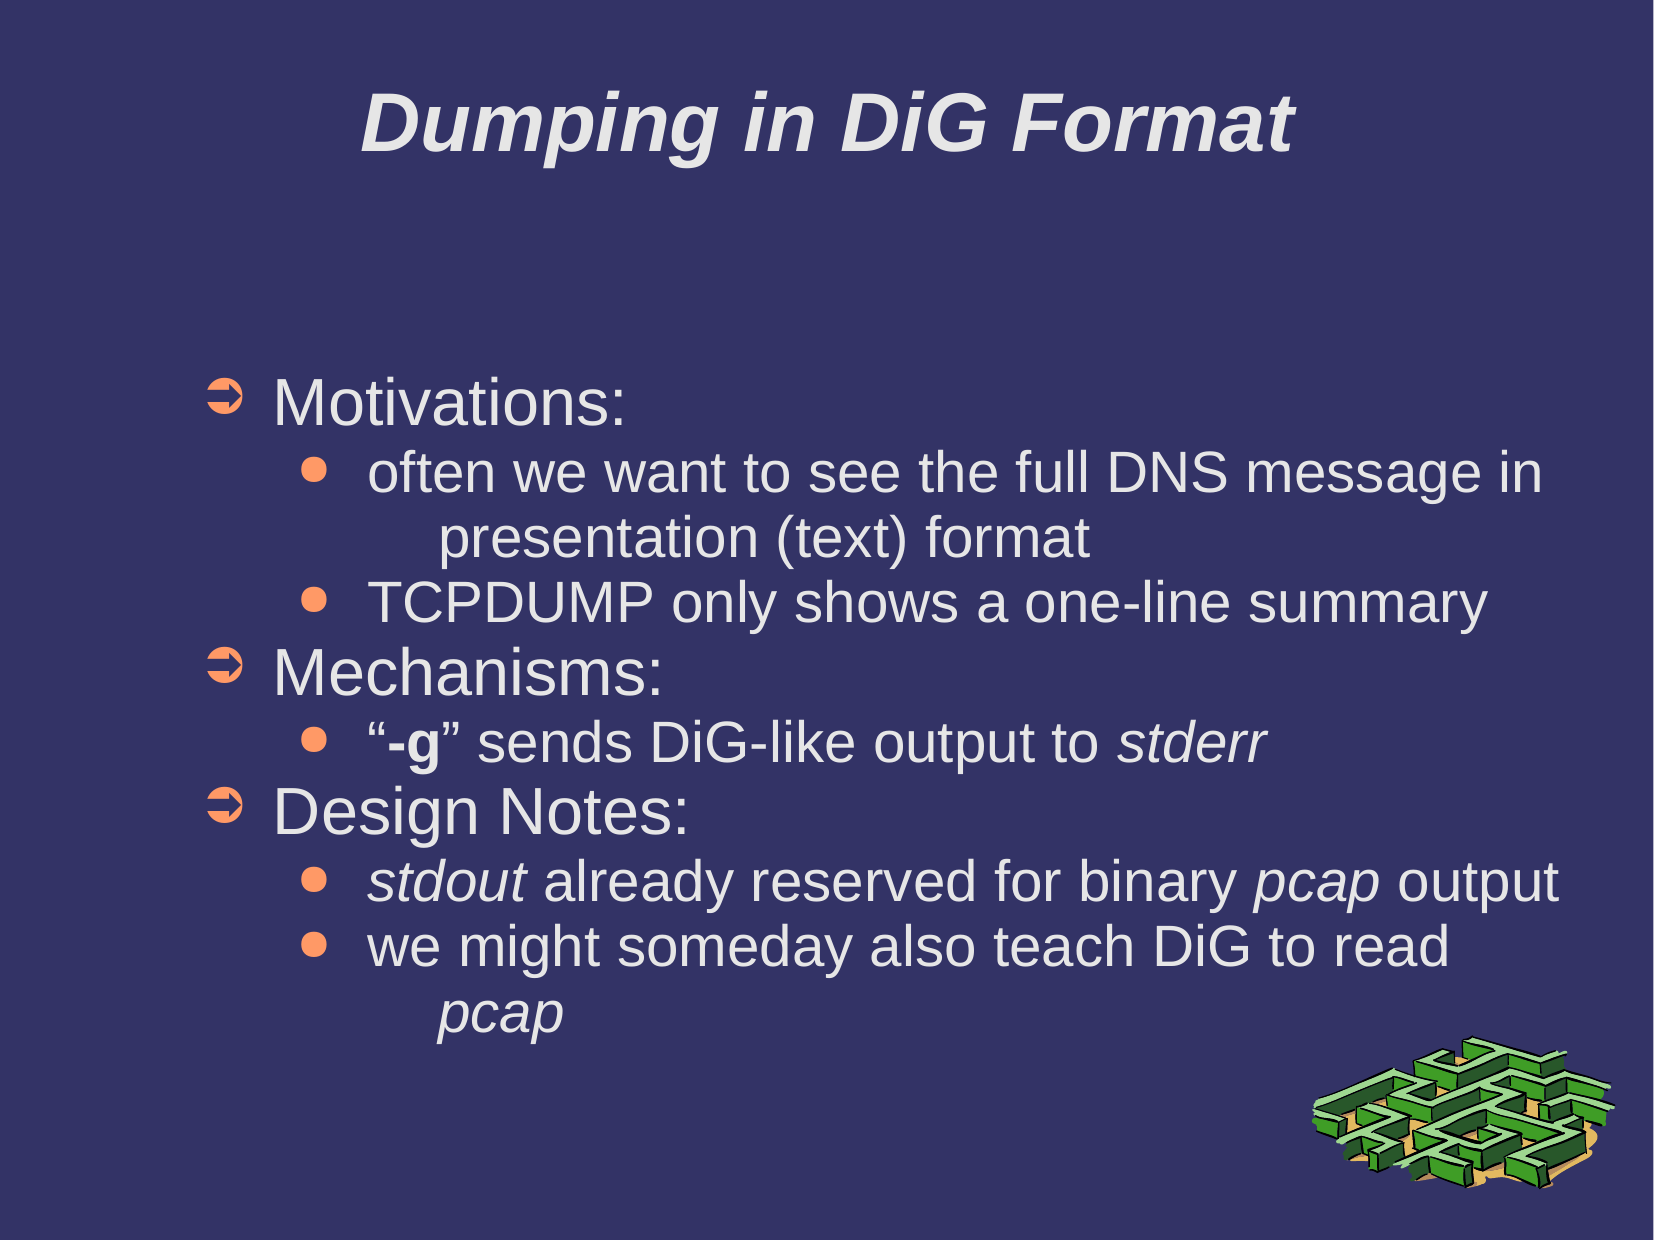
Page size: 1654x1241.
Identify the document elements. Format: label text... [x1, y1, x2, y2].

title Dumping in DiG Format [121, 19, 1534, 227]
list Motivations: often we want to see the full DNS message in presentation (text) format TCPDUMP only shows a one-line summary Mechanisms: “-g” sends DiG-like output to stderr Design Notes: stdout already reserved for binary pcap output we might someday also teach DiG to read pcap [178, 364, 1570, 1147]
